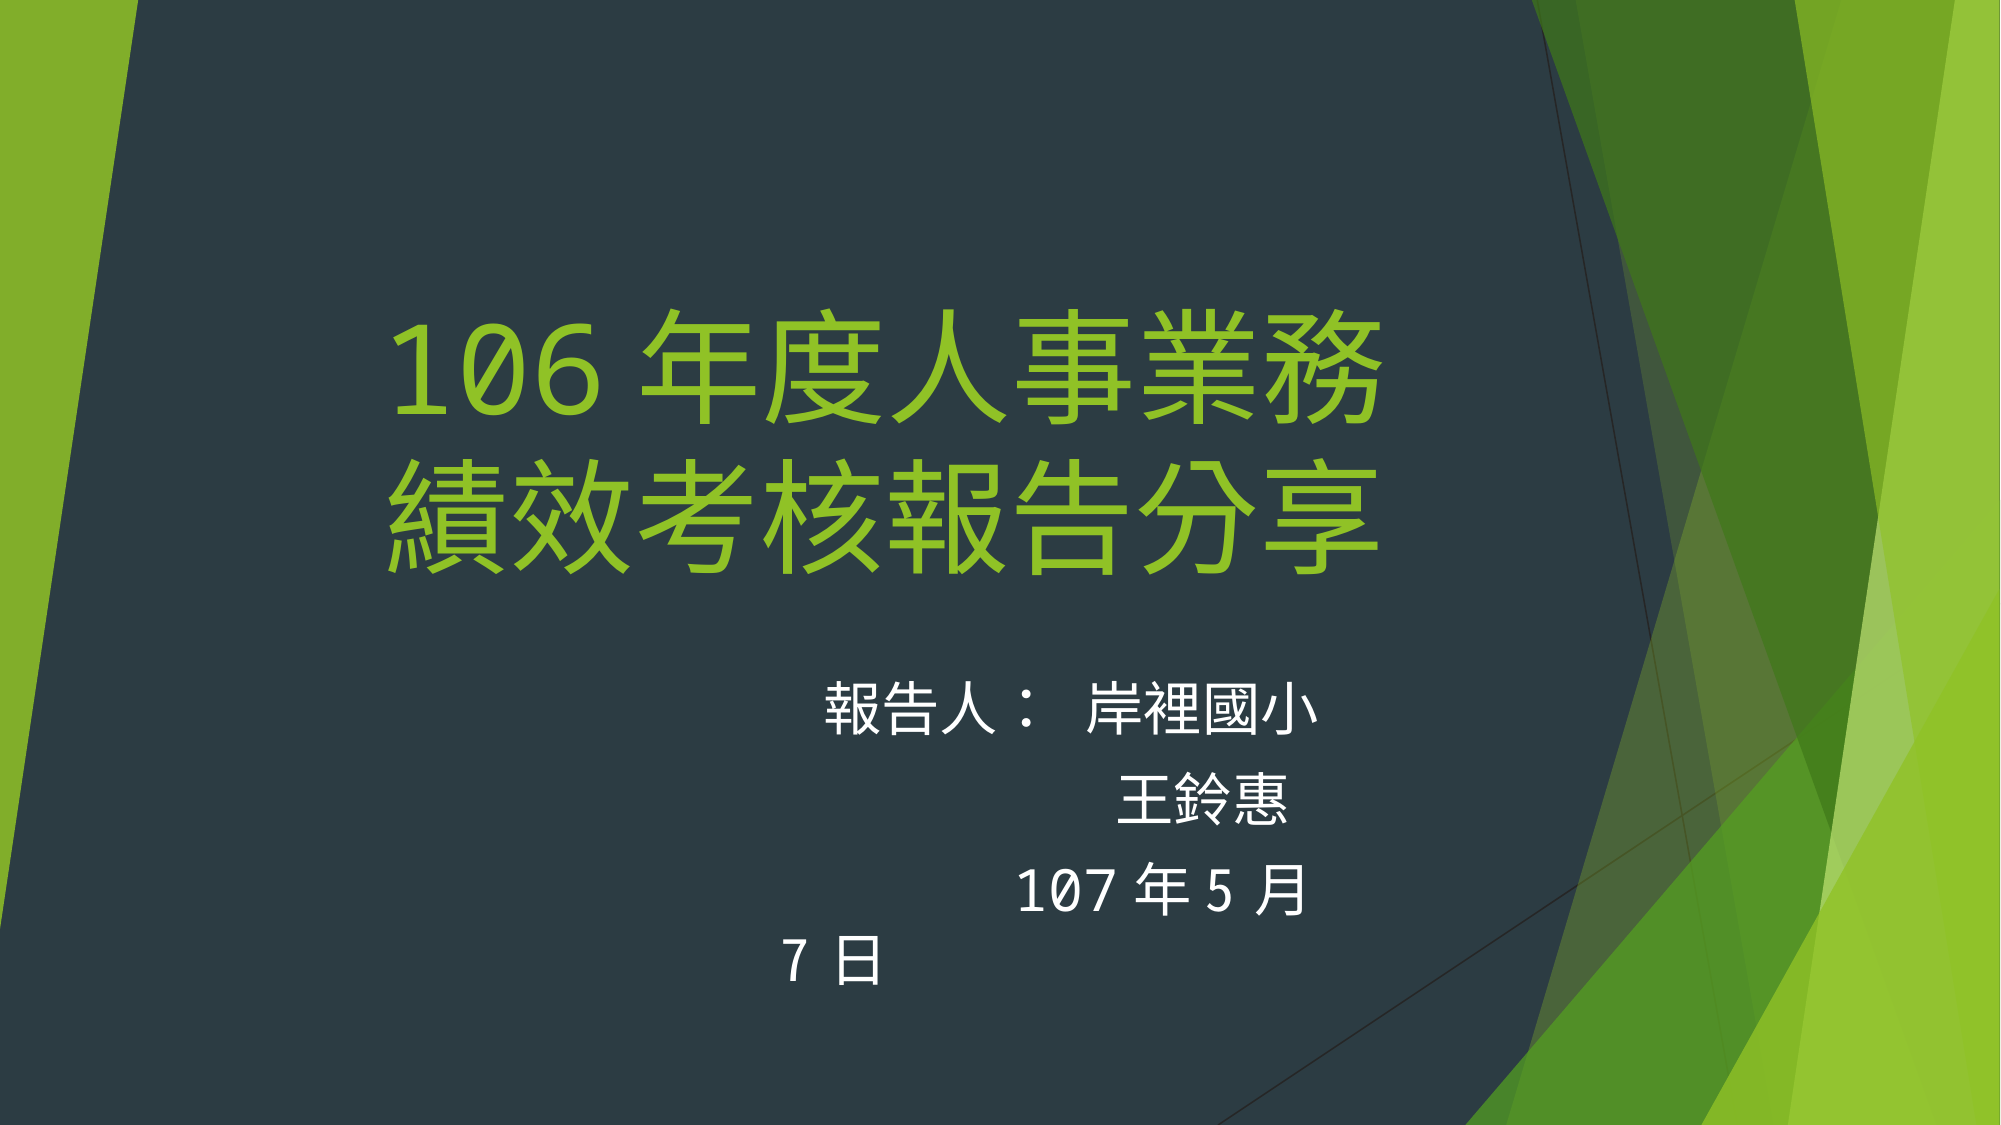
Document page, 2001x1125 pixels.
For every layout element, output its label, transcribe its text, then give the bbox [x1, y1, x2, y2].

title 106年度人事業務 績效考核報告分享 [247, 234, 1522, 598]
subtitle 報告人： 岸裡國小 王鈴惠 107年5月7日 [765, 664, 1367, 929]
